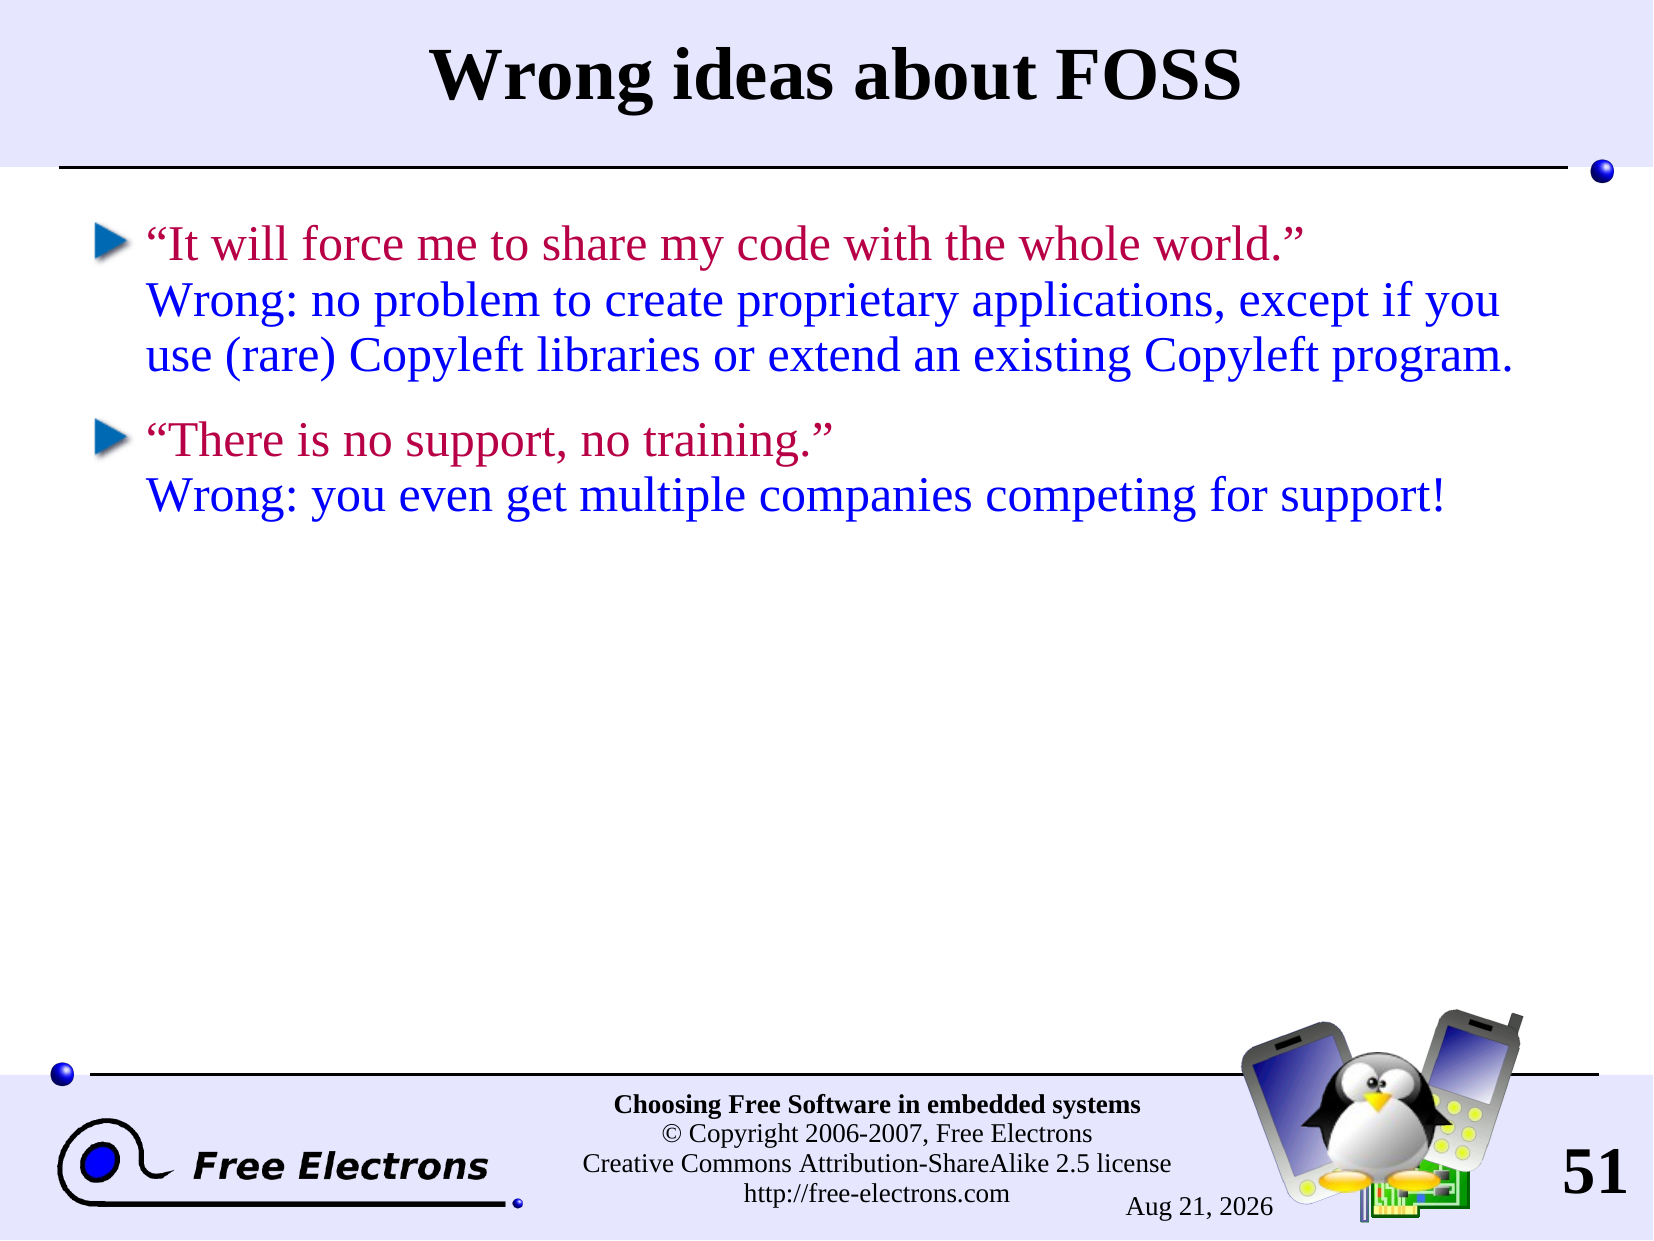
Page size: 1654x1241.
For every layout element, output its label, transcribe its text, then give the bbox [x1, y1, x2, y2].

title Wrong ideas about FOSS [33, 25, 1604, 124]
picture [50, 1107, 527, 1216]
list “It will force me to share my code with the whole world.” Wrong: no problem to create proprietary applications, except if you use (rare) Copyleft libraries or extend an existing Copyleft program. “There is no support, no training.” Wrong: you even get multiple companies competing for support! [74, 216, 1572, 1066]
picture [1231, 1066, 1521, 1240]
